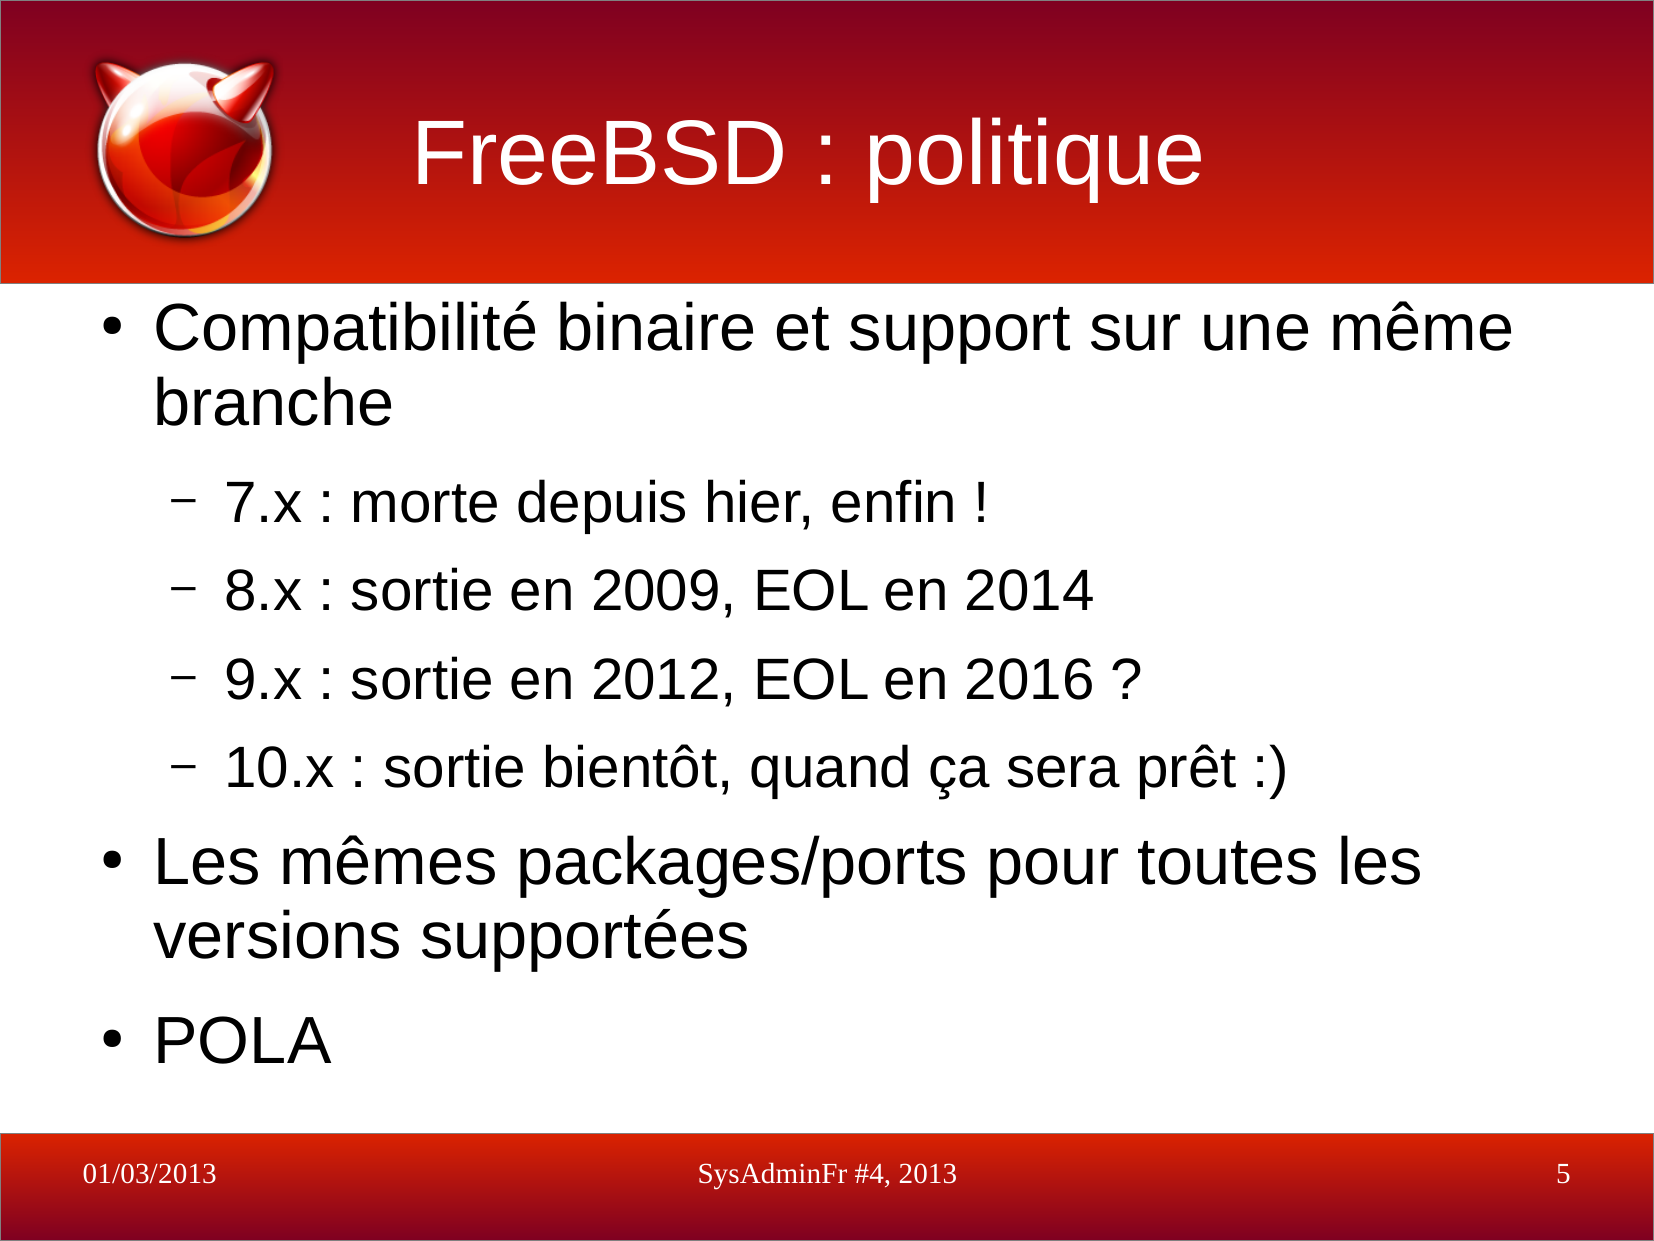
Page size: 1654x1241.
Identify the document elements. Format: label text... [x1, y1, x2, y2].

title FreeBSD : politique [82, 49, 1536, 257]
list Compatibilité binaire et support sur une même branche 7.x : morte depuis hier, enfin ! 8.x : sortie en 2009, EOL en 2014 9.x : sortie en 2012, EOL en 2016 ? 10.x : sortie bientôt, quand ça sera prêt :) Les mêmes packages/ports pour toutes les versions supportées POLA [82, 290, 1538, 1111]
